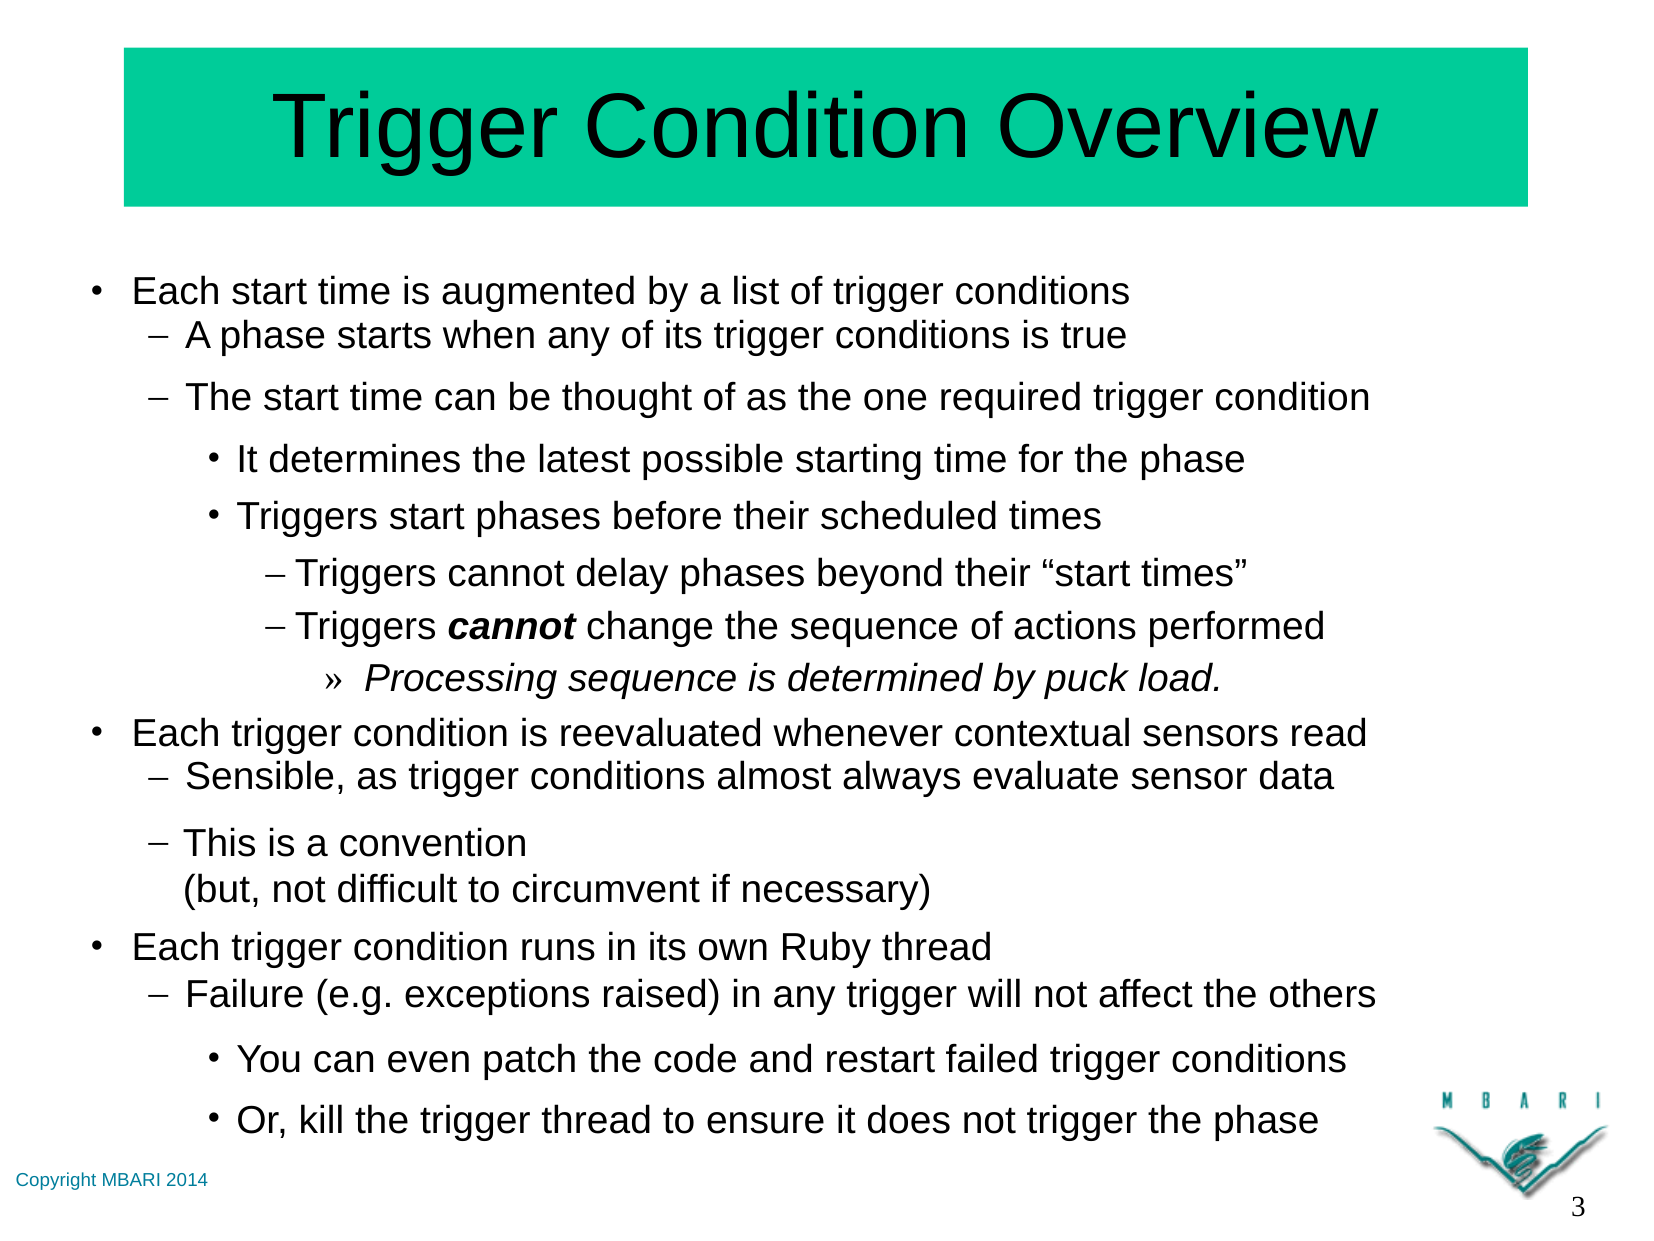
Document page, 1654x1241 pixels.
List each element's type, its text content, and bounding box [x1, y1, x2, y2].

list Each start time is augmented by a list of trigger conditions A phase starts when any of its trigger conditions is true The start time can be thought of as the one required trigger condition It determines the latest possible starting time for the phase Triggers start phases before their scheduled times Triggers cannot delay phases beyond their “start times” Triggers cannot change the sequence of actions performed Processing sequence is determined by puck load. Each trigger condition is reevaluated whenever contextual sensors read Sensible, as trigger conditions almost always evaluate sensor data This is a convention (but, not difficult to circumvent if necessary) Each trigger condition runs in its own Ruby thread Failure (e.g. exceptions raised) in any trigger will not affect the others You can even patch the code and restart failed trigger conditions Or, kill the trigger thread to ensure it does not trigger the phase [75, 262, 1479, 1163]
title Trigger Condition Overview [123, 47, 1528, 207]
picture [1426, 1091, 1613, 1200]
